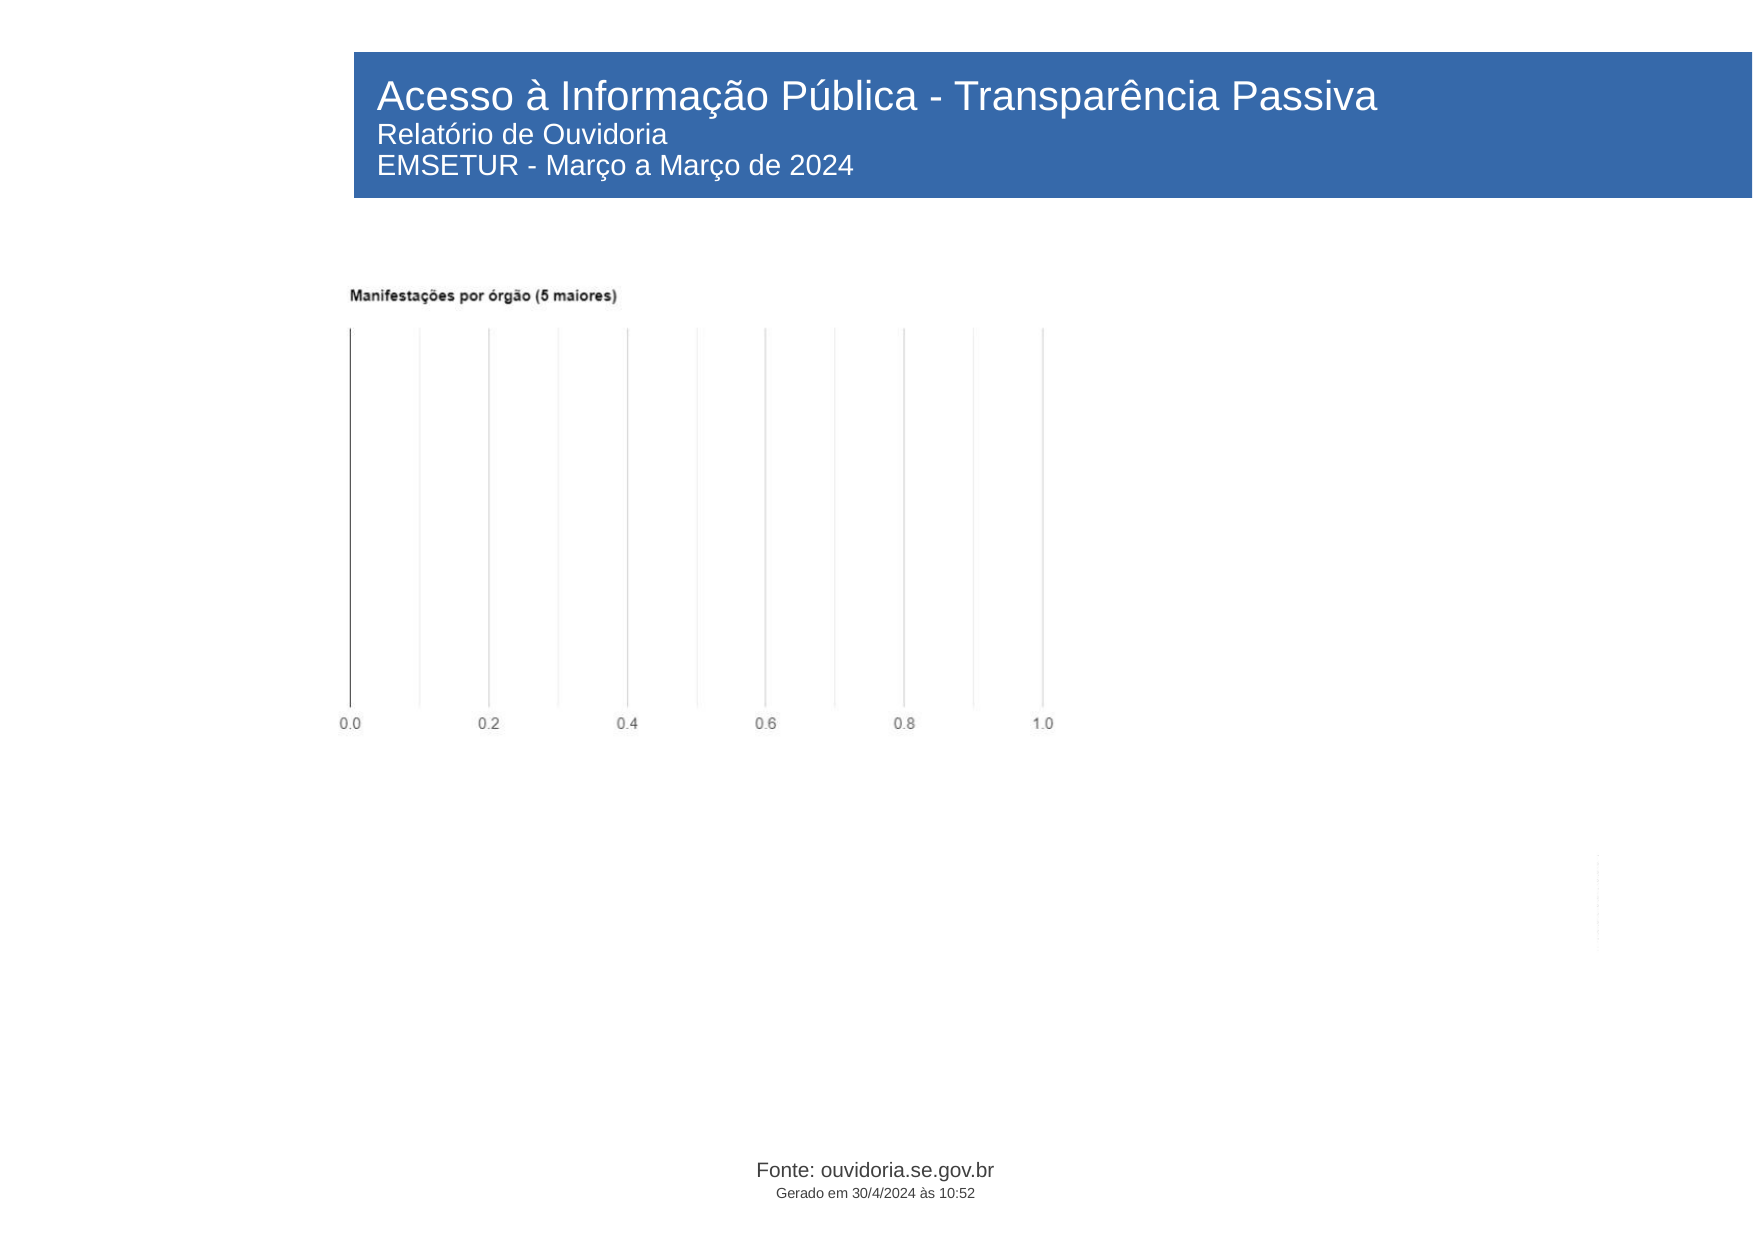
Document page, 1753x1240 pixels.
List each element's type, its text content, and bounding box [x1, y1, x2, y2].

text_box Acesso à Informação Pública - Transparência Passiva Relatório de Ouvidoria EMSETUR - Março a Março de 2024 [376, 72, 1403, 186]
text_box [155, 211, 1599, 1028]
text_box Fonte: ouvidoria.se.gov.br Gerado em 30/4/2024 às 10:52 [756, 1158, 1023, 1208]
text_box [354, 52, 1752, 198]
